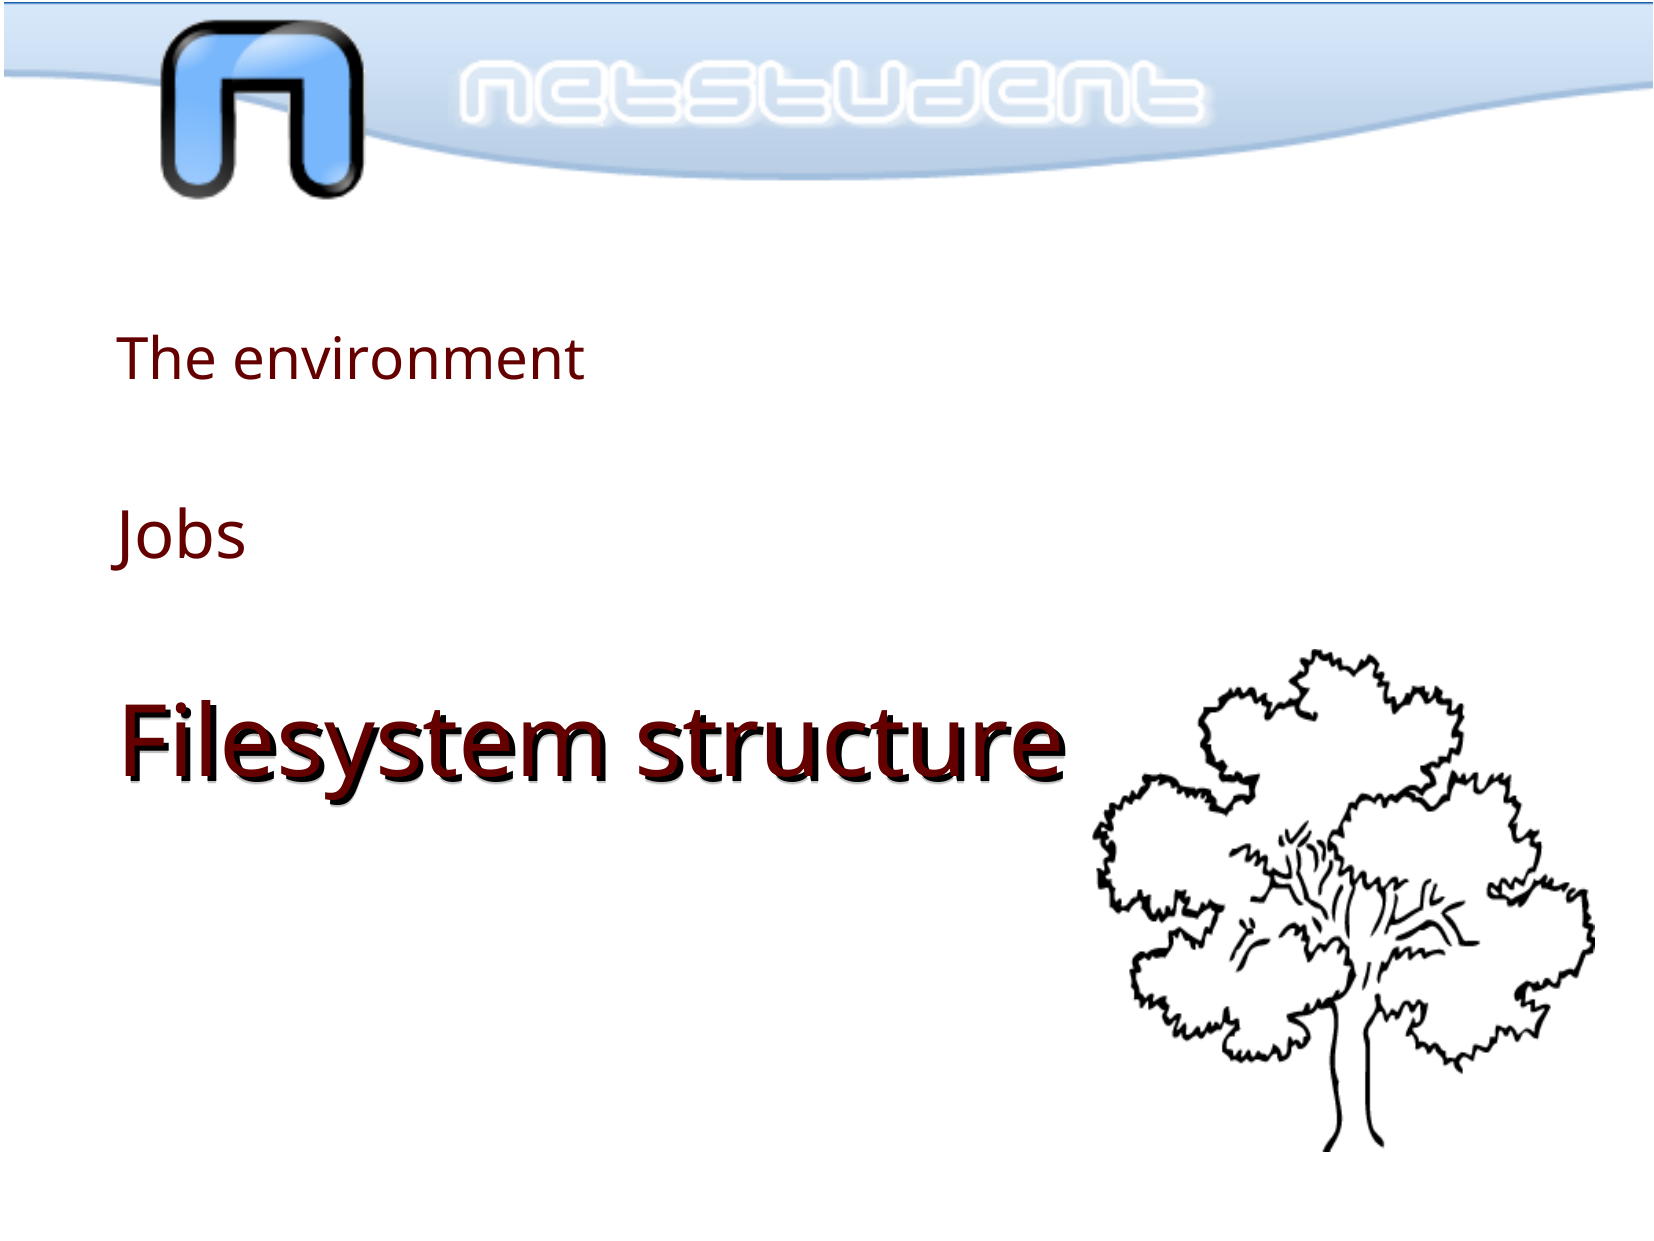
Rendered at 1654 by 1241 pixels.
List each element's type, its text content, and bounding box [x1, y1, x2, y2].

title The environment Jobs Filesystem structure [110, 357, 1211, 924]
picture [0, 0, 1654, 1241]
